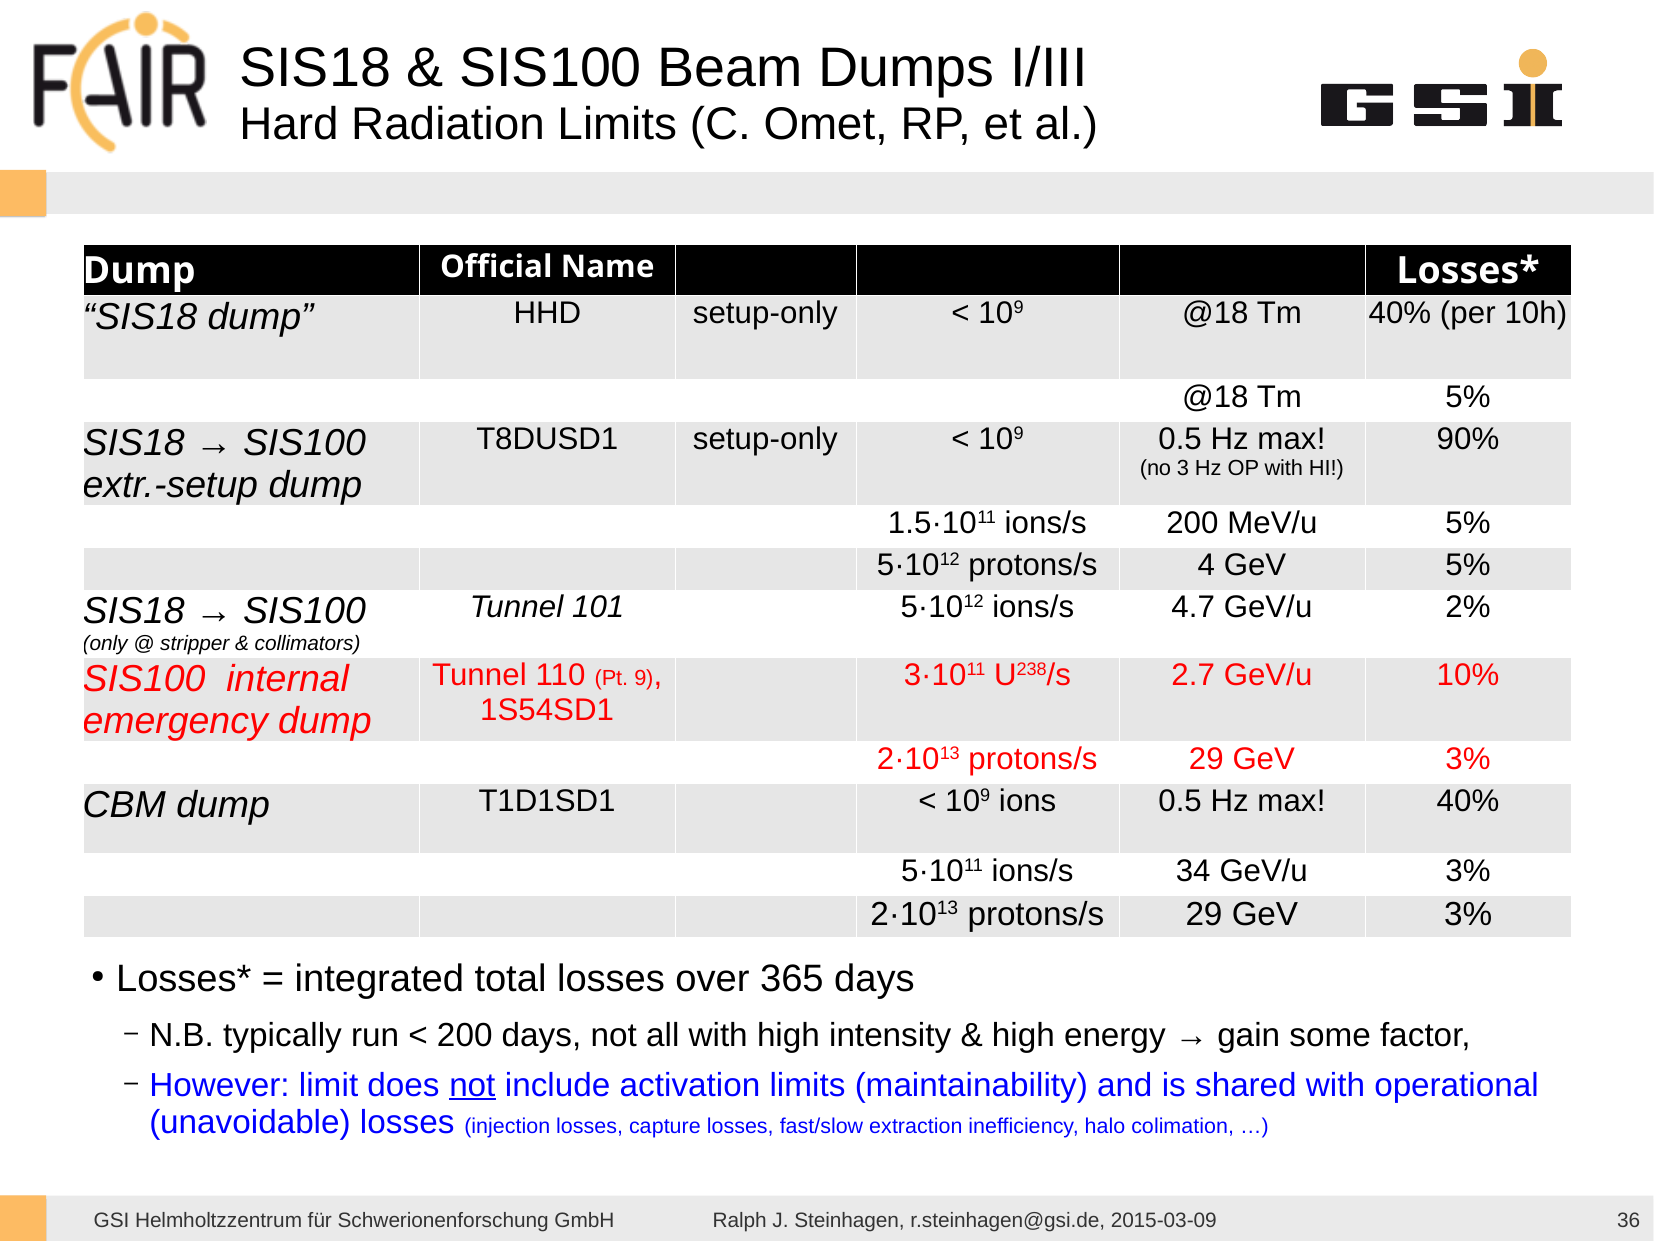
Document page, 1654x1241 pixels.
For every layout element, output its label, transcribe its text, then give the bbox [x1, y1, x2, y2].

table_cell 0.5 Hz max! (no 3 Hz OP with HI!) [1120, 422, 1365, 505]
table_cell @18 Tm [1120, 380, 1365, 421]
table_cell [676, 591, 856, 657]
table_cell SIS18 → SIS100 (only @ stripper & collimators) [84, 591, 419, 657]
table_cell 5·1011 ions/s [857, 854, 1119, 895]
table_cell [420, 854, 675, 895]
table_cell SIS100 internal emergency dump [84, 658, 419, 741]
table_cell 3% [1366, 742, 1571, 783]
table_cell 3% [1366, 896, 1571, 937]
table_cell [676, 854, 856, 895]
table_cell [420, 380, 675, 421]
table_cell 5·1012 protons/s [857, 548, 1119, 590]
table_cell [676, 506, 856, 547]
table_cell SIS18 → SIS100 extr.-setup dump [84, 422, 419, 505]
table_cell T1D1SD1 [420, 784, 675, 853]
table_cell [84, 506, 419, 547]
picture [33, 10, 207, 155]
table_cell [676, 742, 856, 783]
table_cell < 109 ions [857, 784, 1119, 853]
table_cell setup-only [676, 296, 856, 379]
table_cell 3·1011 U238/s [857, 658, 1119, 741]
table_cell 200 MeV/u [1120, 506, 1365, 547]
table_cell 5% [1366, 506, 1571, 547]
table_header Losses* [1366, 245, 1571, 295]
table_cell 40% [1366, 784, 1571, 853]
picture [1319, 46, 1564, 129]
table_cell [676, 784, 856, 853]
table_cell 10% [1366, 658, 1571, 741]
table_cell CBM dump [84, 784, 419, 853]
table_cell [84, 854, 419, 895]
table_cell [84, 548, 419, 590]
table_cell 5·1012 ions/s [857, 591, 1119, 657]
table_cell [420, 548, 675, 590]
table_cell 29 GeV [1120, 896, 1365, 937]
table_cell [420, 742, 675, 783]
table_cell 40% (per 10h) [1366, 296, 1571, 379]
table_cell [420, 896, 675, 937]
table_cell [676, 380, 856, 421]
list Losses* = integrated total losses over 365 days N.B. typically run < 200 days, not all with high intensity & high energy → gain some factor, However: limit does not include activation limits (maintainability) and is shared with operational (unavoidable) losses (injection losses, capture losses, fast/slow extraction inefficiency, halo colimation, …) [82, 956, 1571, 1188]
table_cell 3% [1366, 854, 1571, 895]
table_cell 34 GeV/u [1120, 854, 1365, 895]
table_cell 5% [1366, 548, 1571, 590]
table_cell [84, 742, 419, 783]
table_header [1120, 245, 1365, 295]
table_cell HHD [420, 296, 675, 379]
table_cell [857, 380, 1119, 421]
table_cell 4.7 GeV/u [1120, 591, 1365, 657]
table_cell 2.7 GeV/u [1120, 658, 1365, 741]
table_cell 5% [1366, 380, 1571, 421]
table_cell 2·1013 protons/s [857, 896, 1119, 937]
table_cell T8DUSD1 [420, 422, 675, 505]
table_cell @18 Tm [1120, 296, 1365, 379]
table_cell [84, 896, 419, 937]
table_cell [84, 380, 419, 421]
table_cell “SIS18 dump” [84, 296, 419, 379]
table_header [676, 245, 856, 295]
table_cell 4 GeV [1120, 548, 1365, 590]
table_cell 90% [1366, 422, 1571, 505]
table_cell [676, 548, 856, 590]
table_cell Tunnel 101 [420, 591, 675, 657]
table_cell [420, 506, 675, 547]
table_cell < 109 [857, 422, 1119, 505]
table_cell 2·1013 protons/s [857, 742, 1119, 783]
table_cell setup-only [676, 422, 856, 505]
table_cell [676, 658, 856, 741]
table_cell 1.5·1011 ions/s [857, 506, 1119, 547]
table_cell [676, 896, 856, 937]
table_header [857, 245, 1119, 295]
table_header Official Name [420, 245, 675, 295]
table_cell 2% [1366, 591, 1571, 657]
title SIS18 & SIS100 Beam Dumps I/III Hard Radiation Limits (C. Omet, RP, et al.) [239, 23, 1223, 162]
table_cell Tunnel 110 (Pt. 9), 1S54SD1 [420, 658, 675, 741]
table_cell < 109 [857, 296, 1119, 379]
table_header Dump [84, 245, 419, 295]
table_cell 29 GeV [1120, 742, 1365, 783]
table_cell 0.5 Hz max! [1120, 784, 1365, 853]
